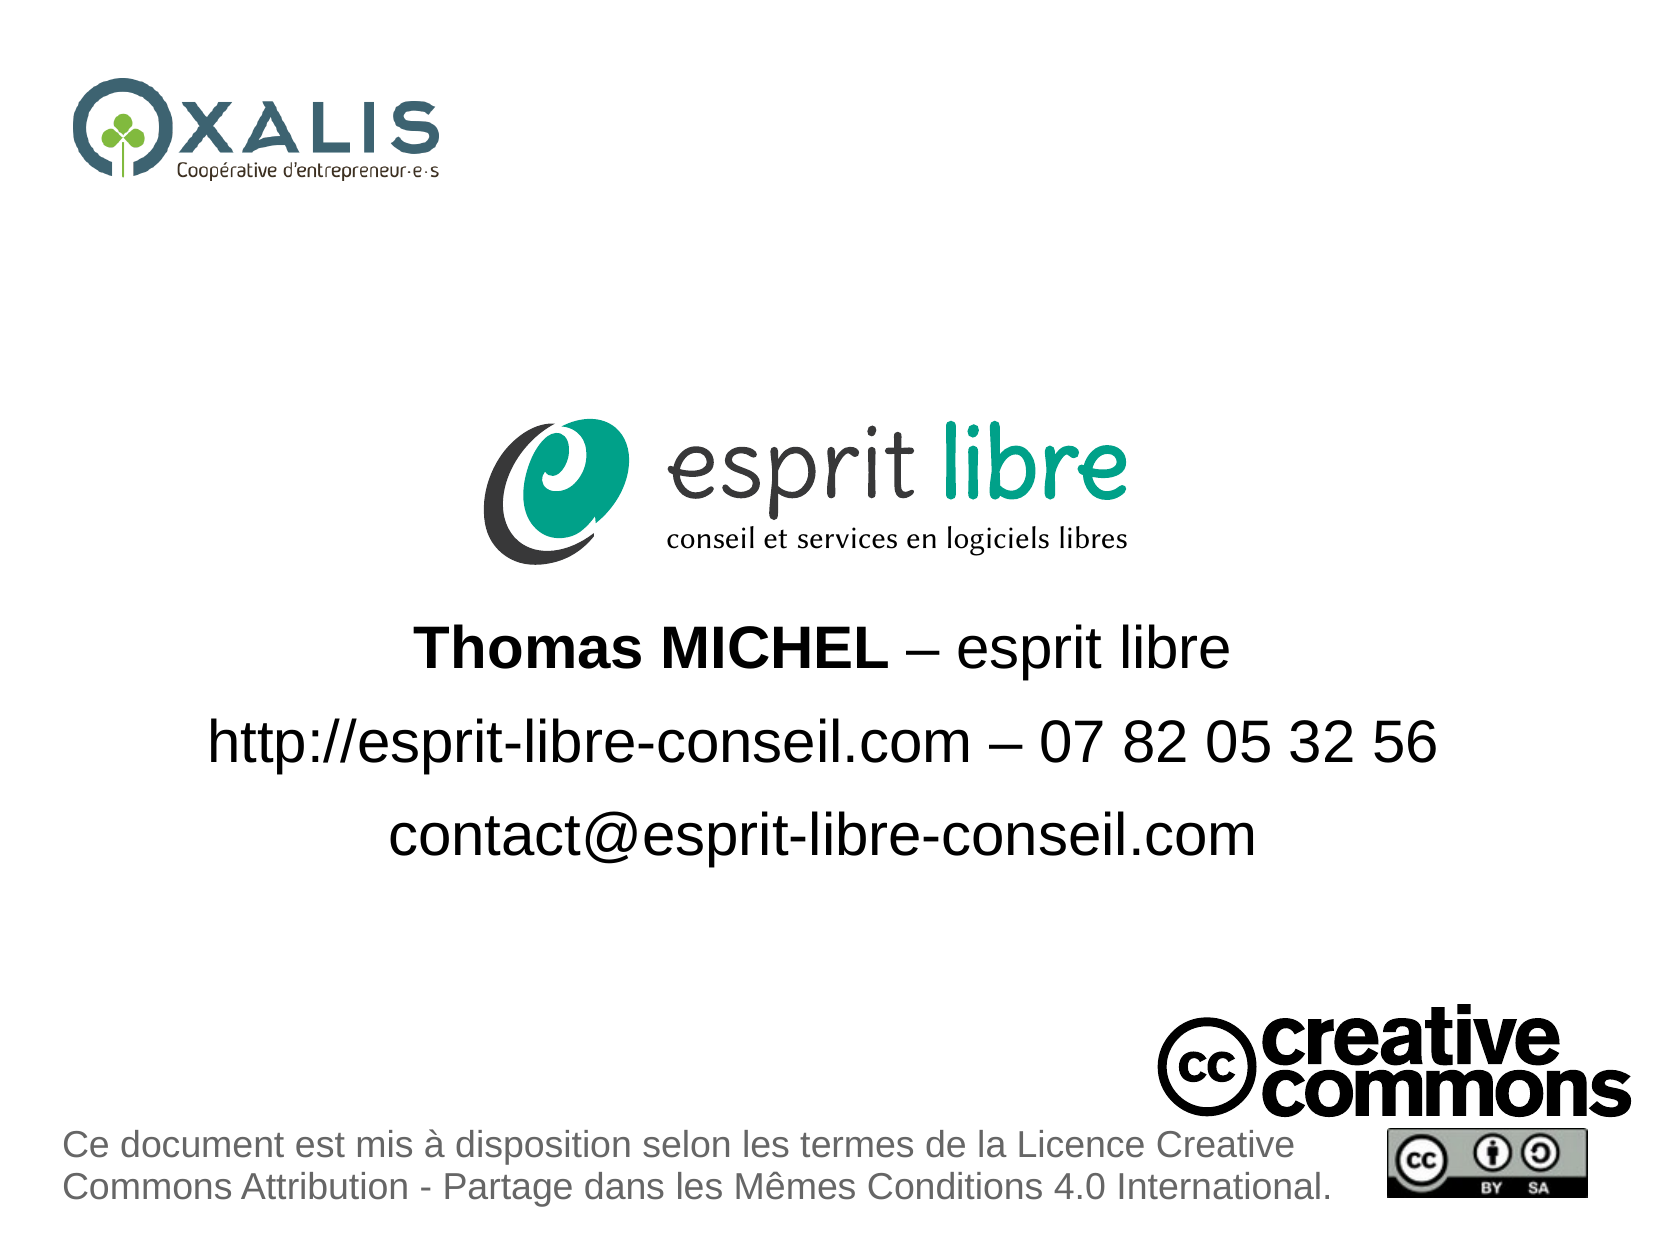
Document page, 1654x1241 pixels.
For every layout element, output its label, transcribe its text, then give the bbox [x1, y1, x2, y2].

picture [1157, 1004, 1632, 1118]
list Thomas MICHEL – esprit libre http://esprit-libre-conseil.com – 07 82 05 32 56 contact@esprit-libre-conseil.com [118, 614, 1465, 910]
picture [460, 416, 1146, 568]
picture [1406, 1128, 1588, 1198]
picture [59, 46, 475, 213]
text_box Ce document est mis à disposition selon les termes de la Licence Creative Commons Attribution - Partage dans les Mêmes Conditions 4.0 International. [47, 1116, 1406, 1216]
